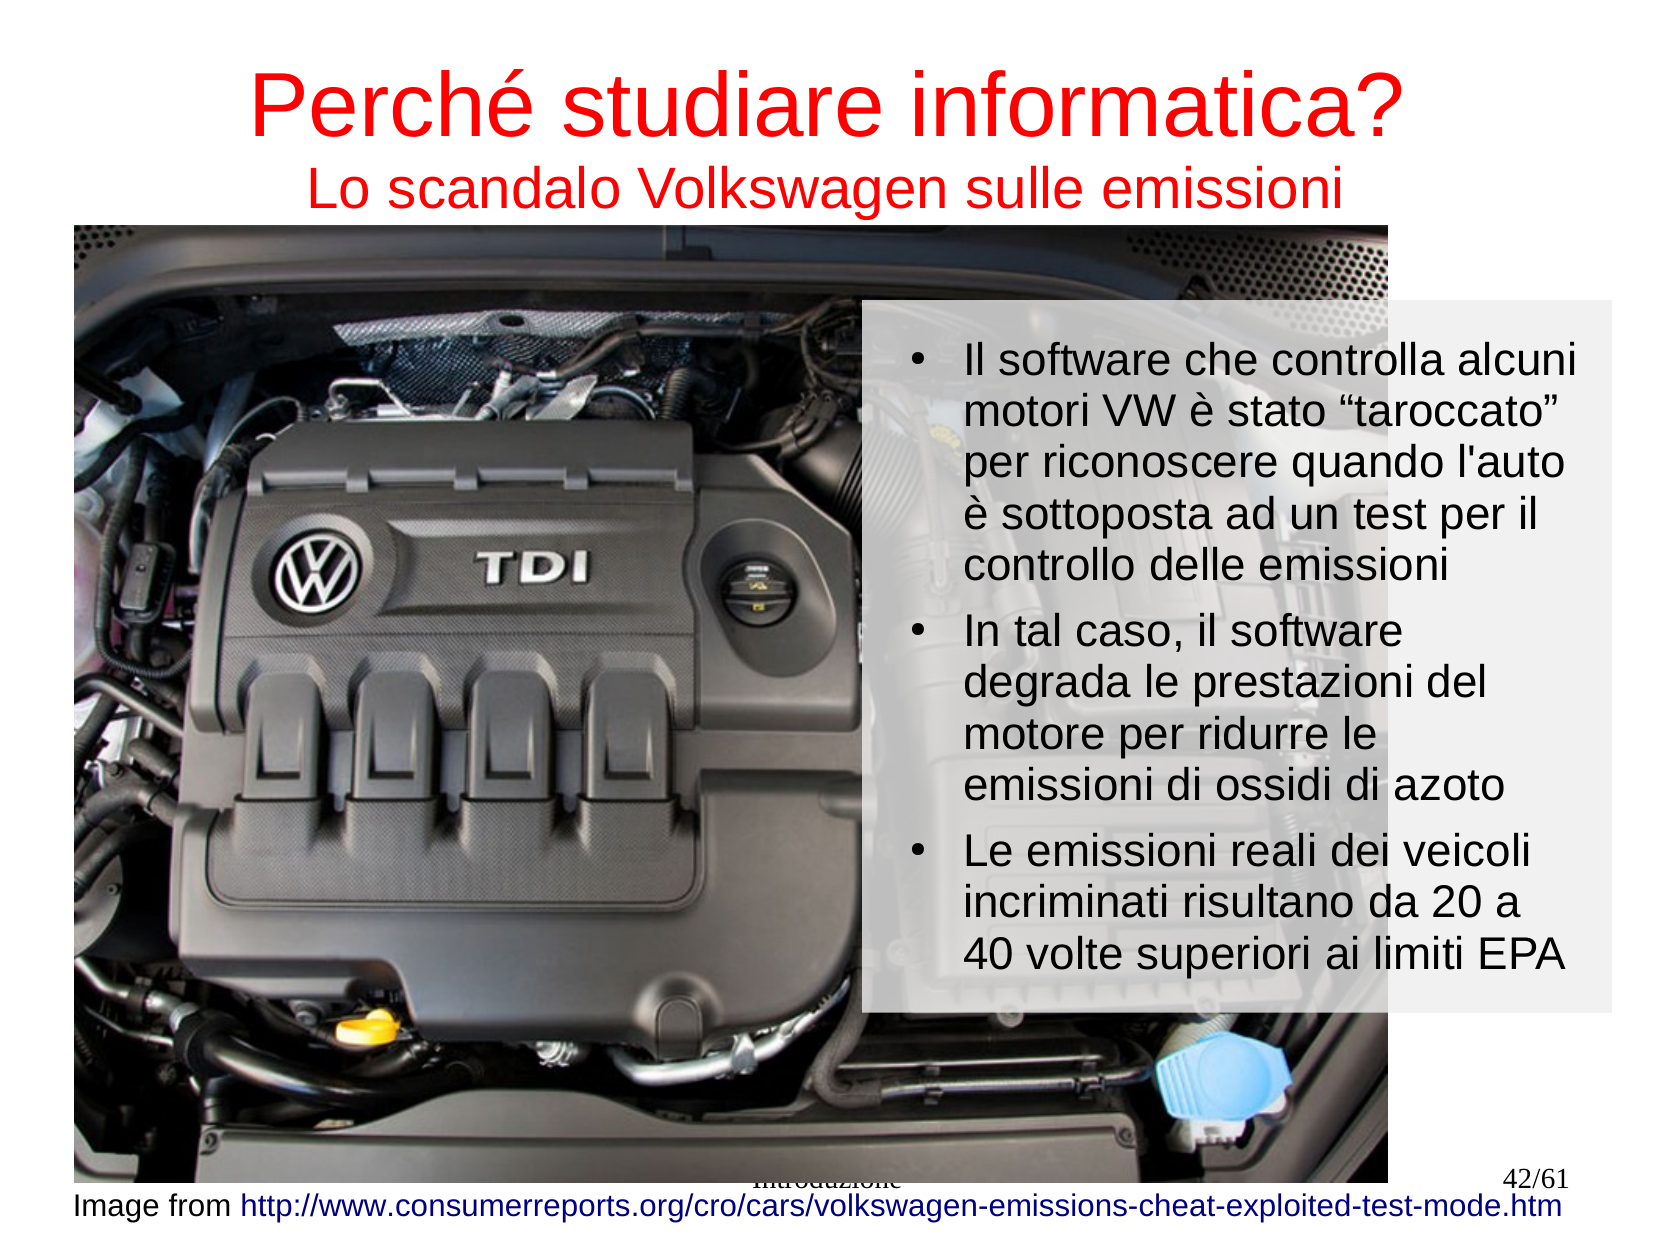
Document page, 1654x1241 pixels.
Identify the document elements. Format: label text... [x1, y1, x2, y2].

picture [74, 225, 1388, 1183]
text_box Image from http://www.consumerreports.org/cro/cars/volkswagen-emissions-cheat-exploited-test-mode.htm [72, 1188, 1607, 1224]
title Perché studiare informatica? Lo scandalo Volkswagen sulle emissioni [82, 49, 1571, 226]
list Il software che controlla alcuni motori VW è stato “taroccato” per riconoscere quando l'auto è sottoposta ad un test per il controllo delle emissioni In tal caso, il software degrada le prestazioni del motore per ridurre le emissioni di ossidi di azoto Le emissioni reali dei veicoli incriminati risultano da 20 a 40 volte superiori ai limiti EPA [862, 300, 1612, 1013]
